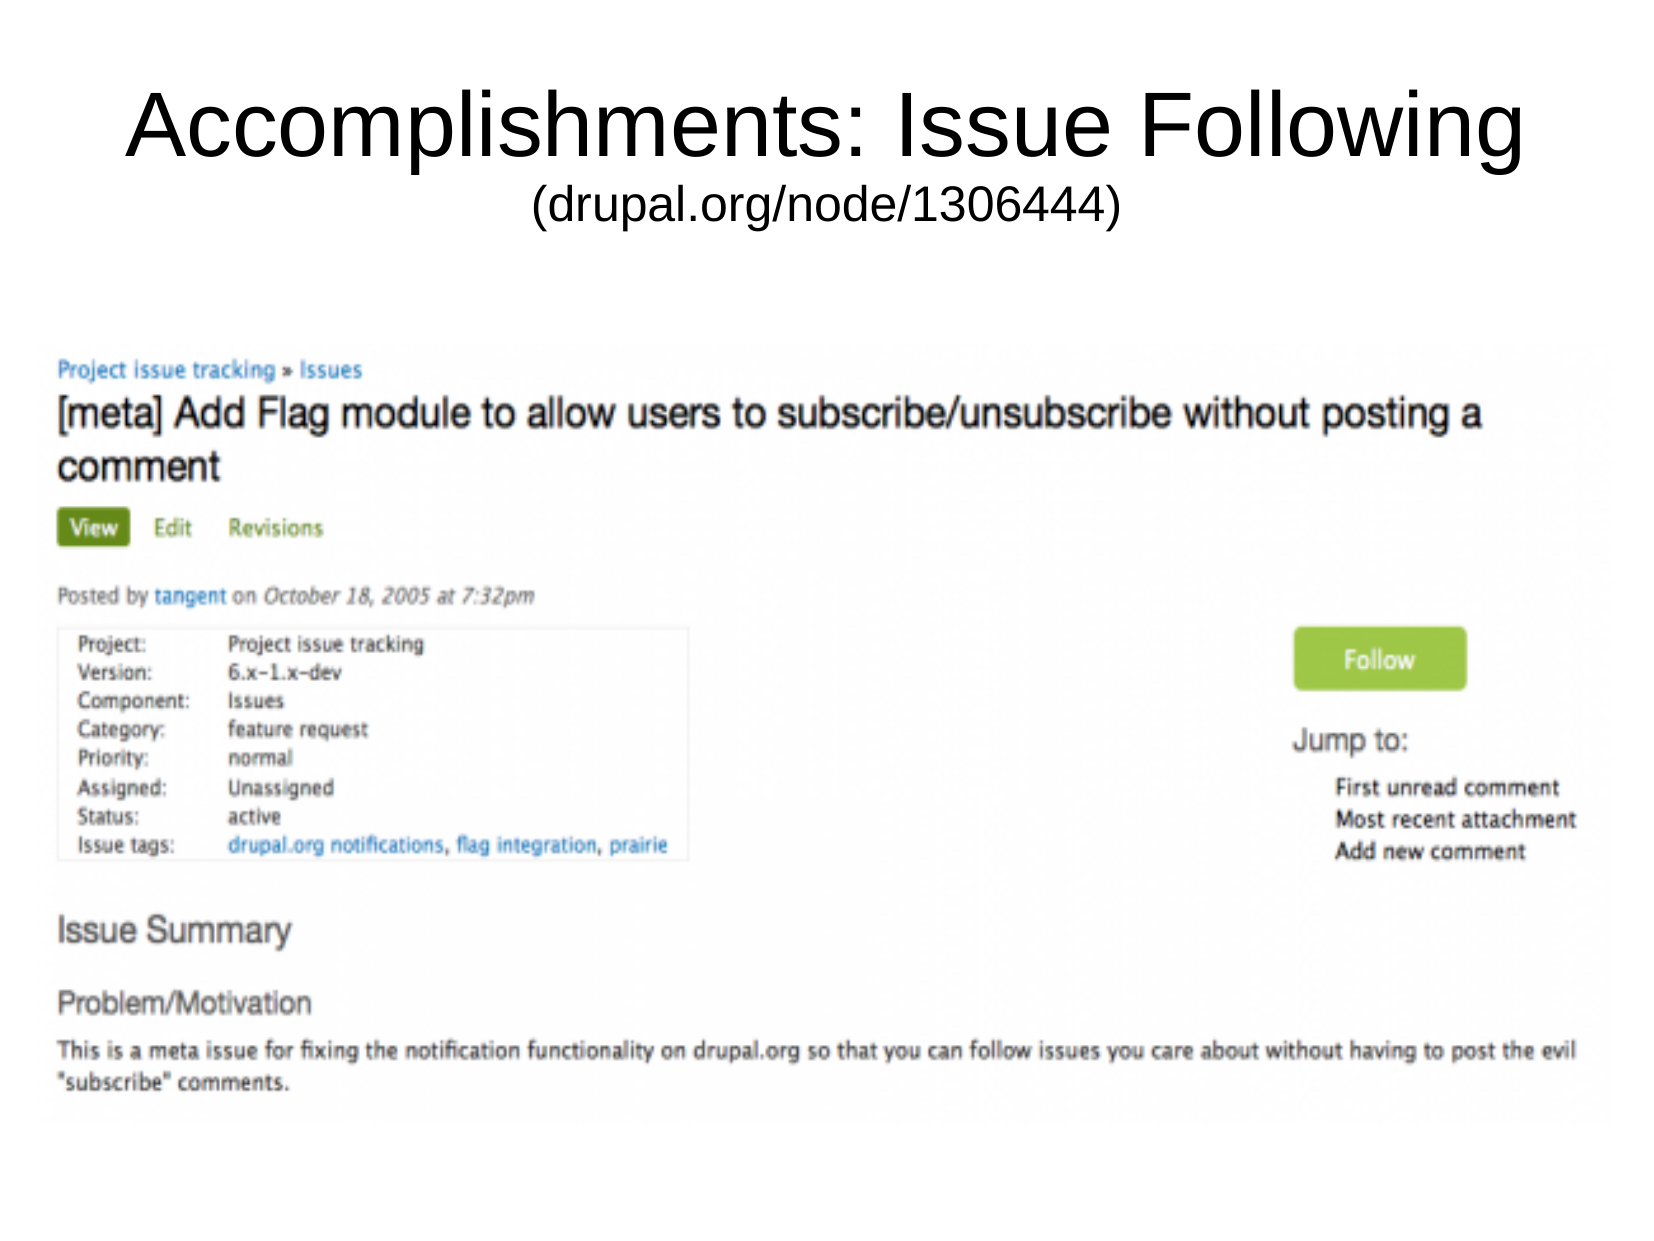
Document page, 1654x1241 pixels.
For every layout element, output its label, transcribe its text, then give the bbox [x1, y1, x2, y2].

picture [37, 343, 1613, 1126]
title Accomplishments: Issue Following (drupal.org/node/1306444) [82, 56, 1571, 250]
